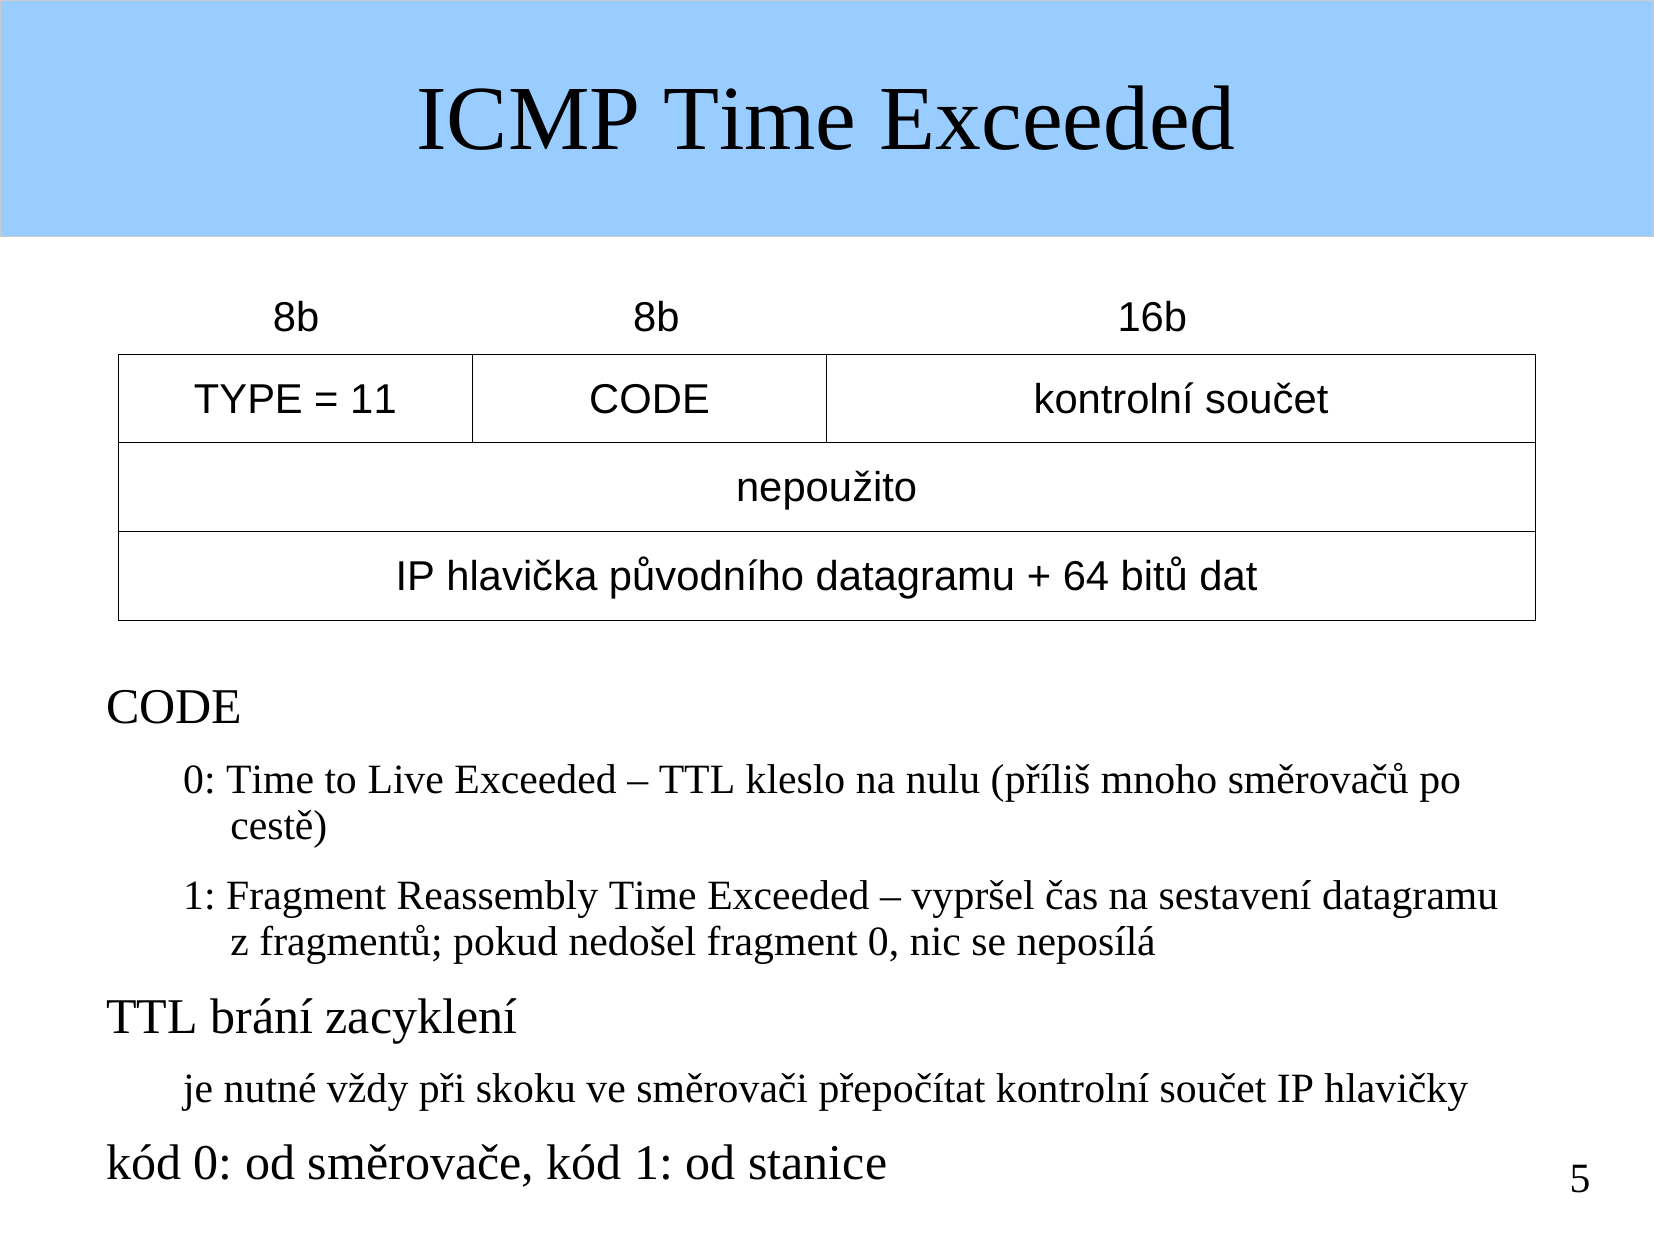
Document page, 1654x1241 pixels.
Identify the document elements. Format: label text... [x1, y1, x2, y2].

text_box IP hlavička původního datagramu + 64 bitů dat [118, 531, 1536, 621]
text_box CODE [472, 354, 826, 442]
title ICMP Time Exceeded [0, 0, 1654, 237]
text_box 16b [1110, 293, 1195, 346]
text_box 8b [254, 293, 338, 346]
text_box 8b [614, 293, 699, 346]
list CODE 0: Time to Live Exceeded – TTL kleslo na nulu (příliš mnoho směrovačů po cestě) 1: Fragment Reassembly Time Exceeded – vypršel čas na sestavení datagramu z fragmentů; pokud nedošel fragment 0, nic se neposílá TTL brání zacyklení je nutné vždy při skoku ve směrovači přepočítat kontrolní součet IP hlavičky kód 0: od směrovače, kód 1: od stanice [88, 679, 1565, 1191]
text_box TYPE = 11 [118, 354, 472, 442]
text_box nepoužito [118, 442, 1536, 531]
text_box kontrolní součet [826, 354, 1536, 442]
